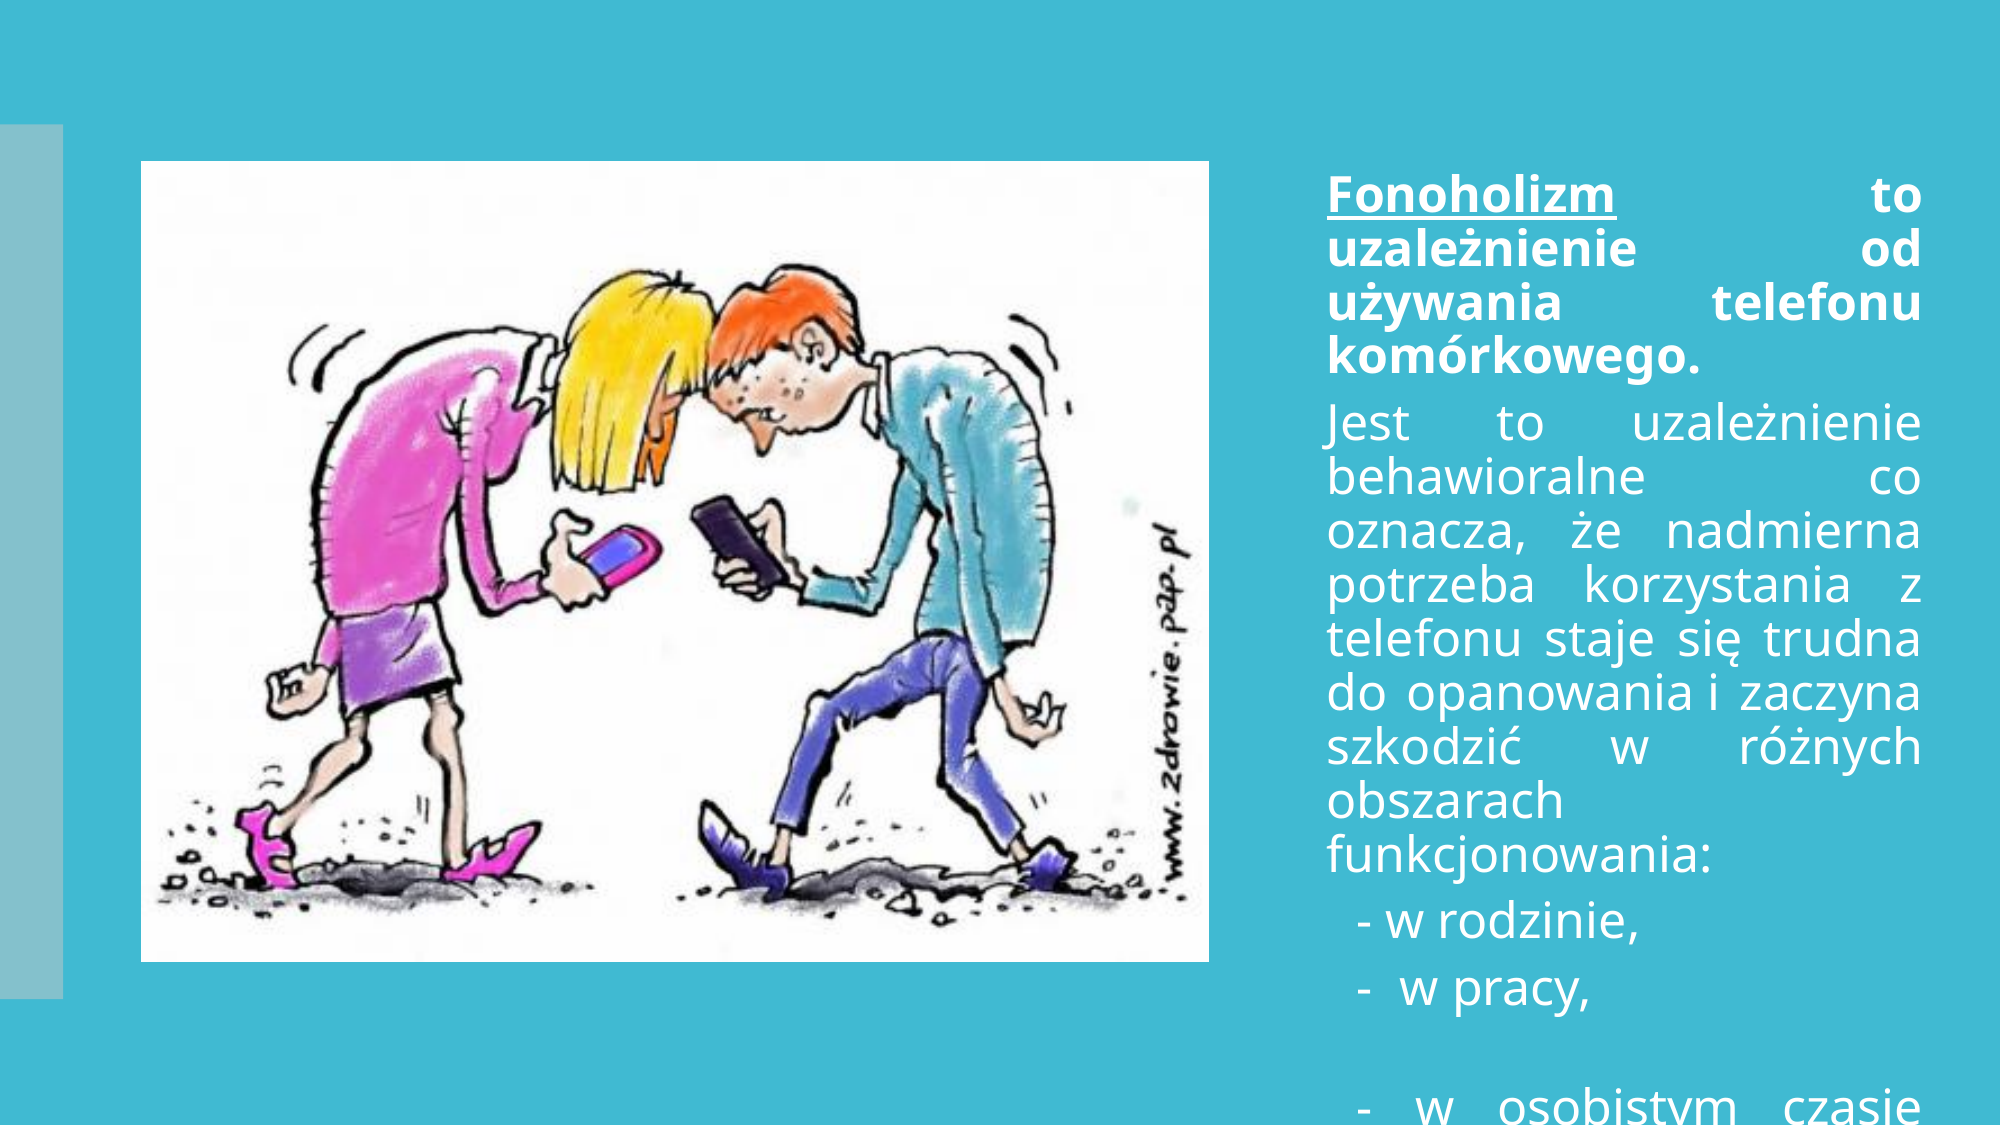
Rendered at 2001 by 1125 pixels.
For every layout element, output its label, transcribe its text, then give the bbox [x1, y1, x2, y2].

text_box [1701, 1101, 1713, 1125]
text_box [1558, 1101, 1574, 1122]
text_box [1718, 1101, 1730, 1125]
text_box [1836, 1112, 1849, 1122]
text_box [1901, 1101, 1915, 1109]
text_box [0, 0, 2000, 1125]
text_box [1504, 1101, 1520, 1122]
picture [141, 161, 1209, 962]
text_box [1428, 1103, 1441, 1125]
text_box Fonoholizm to uzależnienie od używania telefonu komórkowego. Jest to uzależnienie behawioralne co oznacza, że nadmierna potrzeba korzystania z telefonu staje się trudna do opanowania i zaczyna szkodzić w różnych obszarach funkcjonowania: - w rodzinie, - w pracy, - w osobistym czasie wolnym. [1221, 161, 1939, 1062]
text_box [1590, 1101, 1604, 1122]
